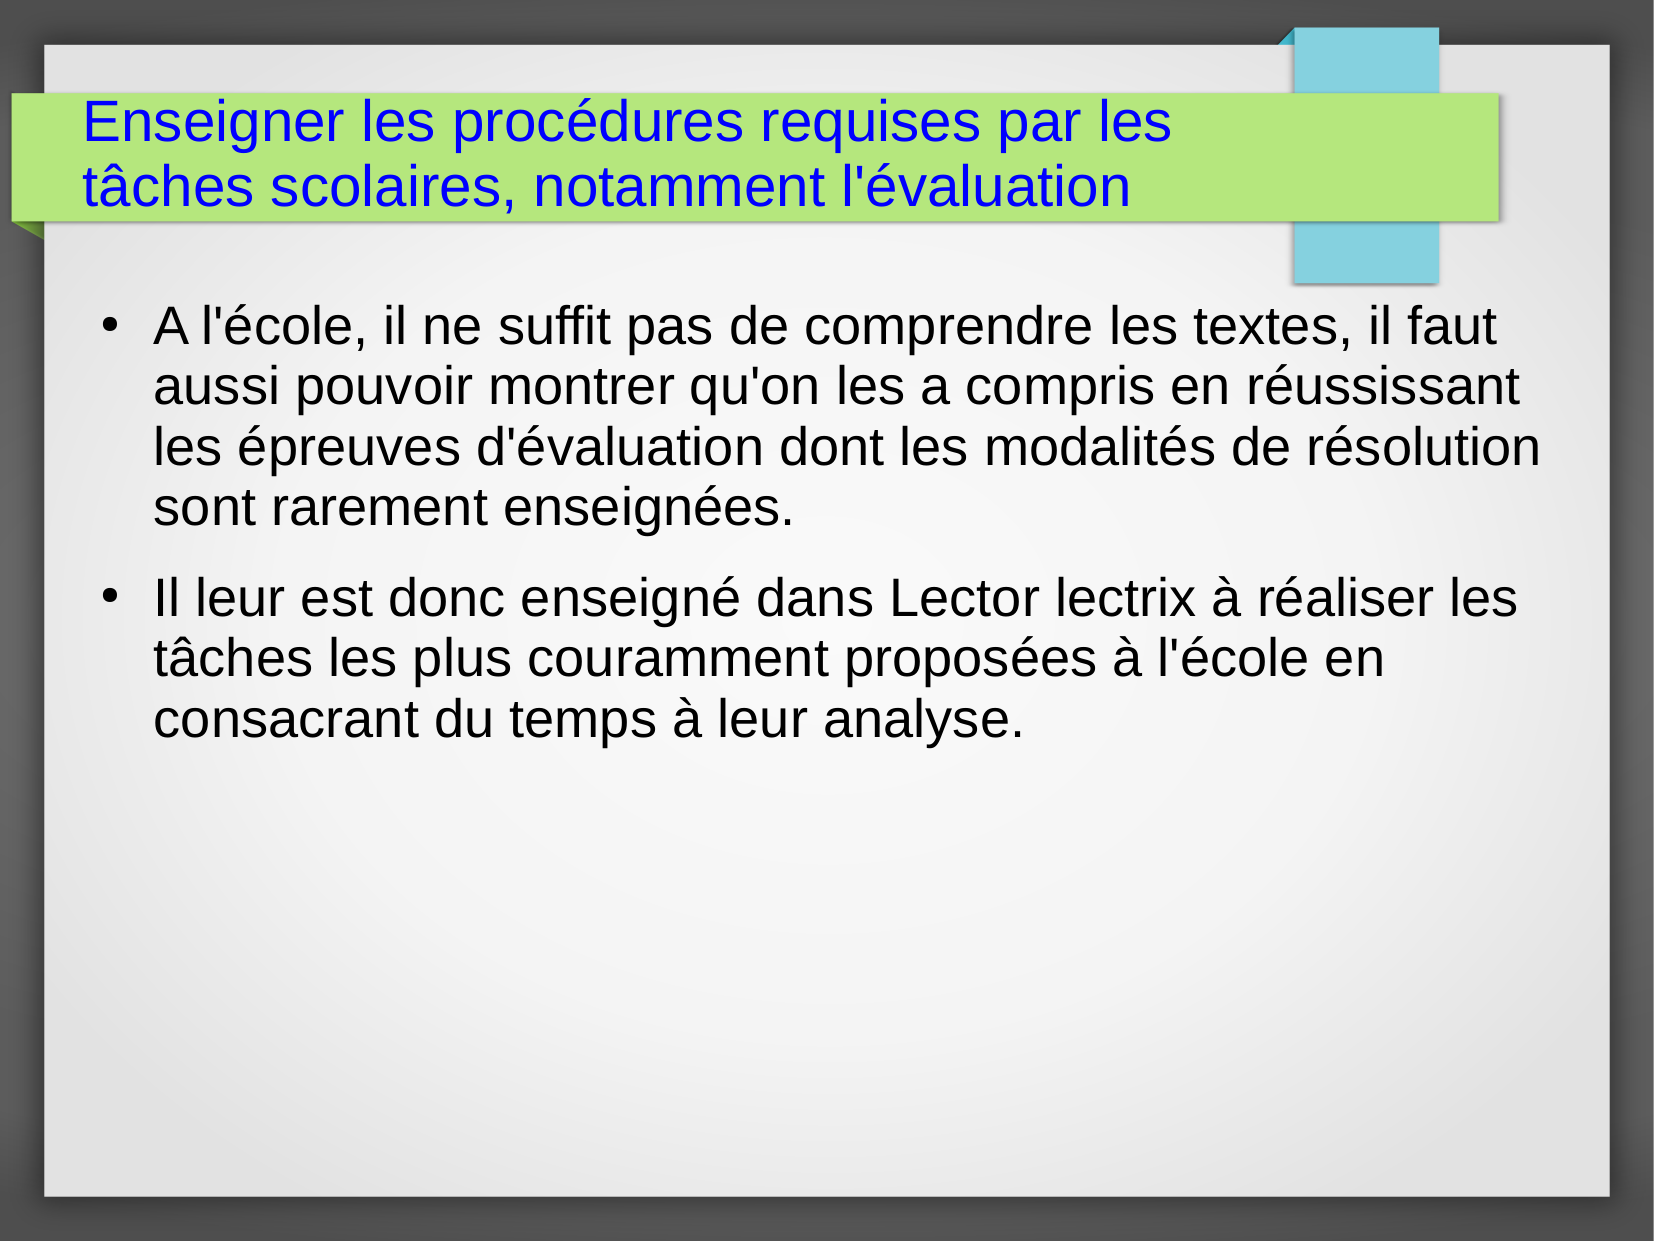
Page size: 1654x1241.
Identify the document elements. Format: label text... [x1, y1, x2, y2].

title Enseigner les procédures requises par les tâches scolaires, notamment l'évaluation [82, 27, 1264, 280]
list A l'école, il ne suffit pas de comprendre les textes, il faut aussi pouvoir montrer qu'on les a compris en réussissant les épreuves d'évaluation dont les modalités de résolution sont rarement enseignées. Il leur est donc enseigné dans Lector lectrix à réaliser les tâches les plus couramment proposées à l'école en consacrant du temps à leur analyse. [82, 295, 1571, 1015]
picture [0, 0, 1654, 1241]
